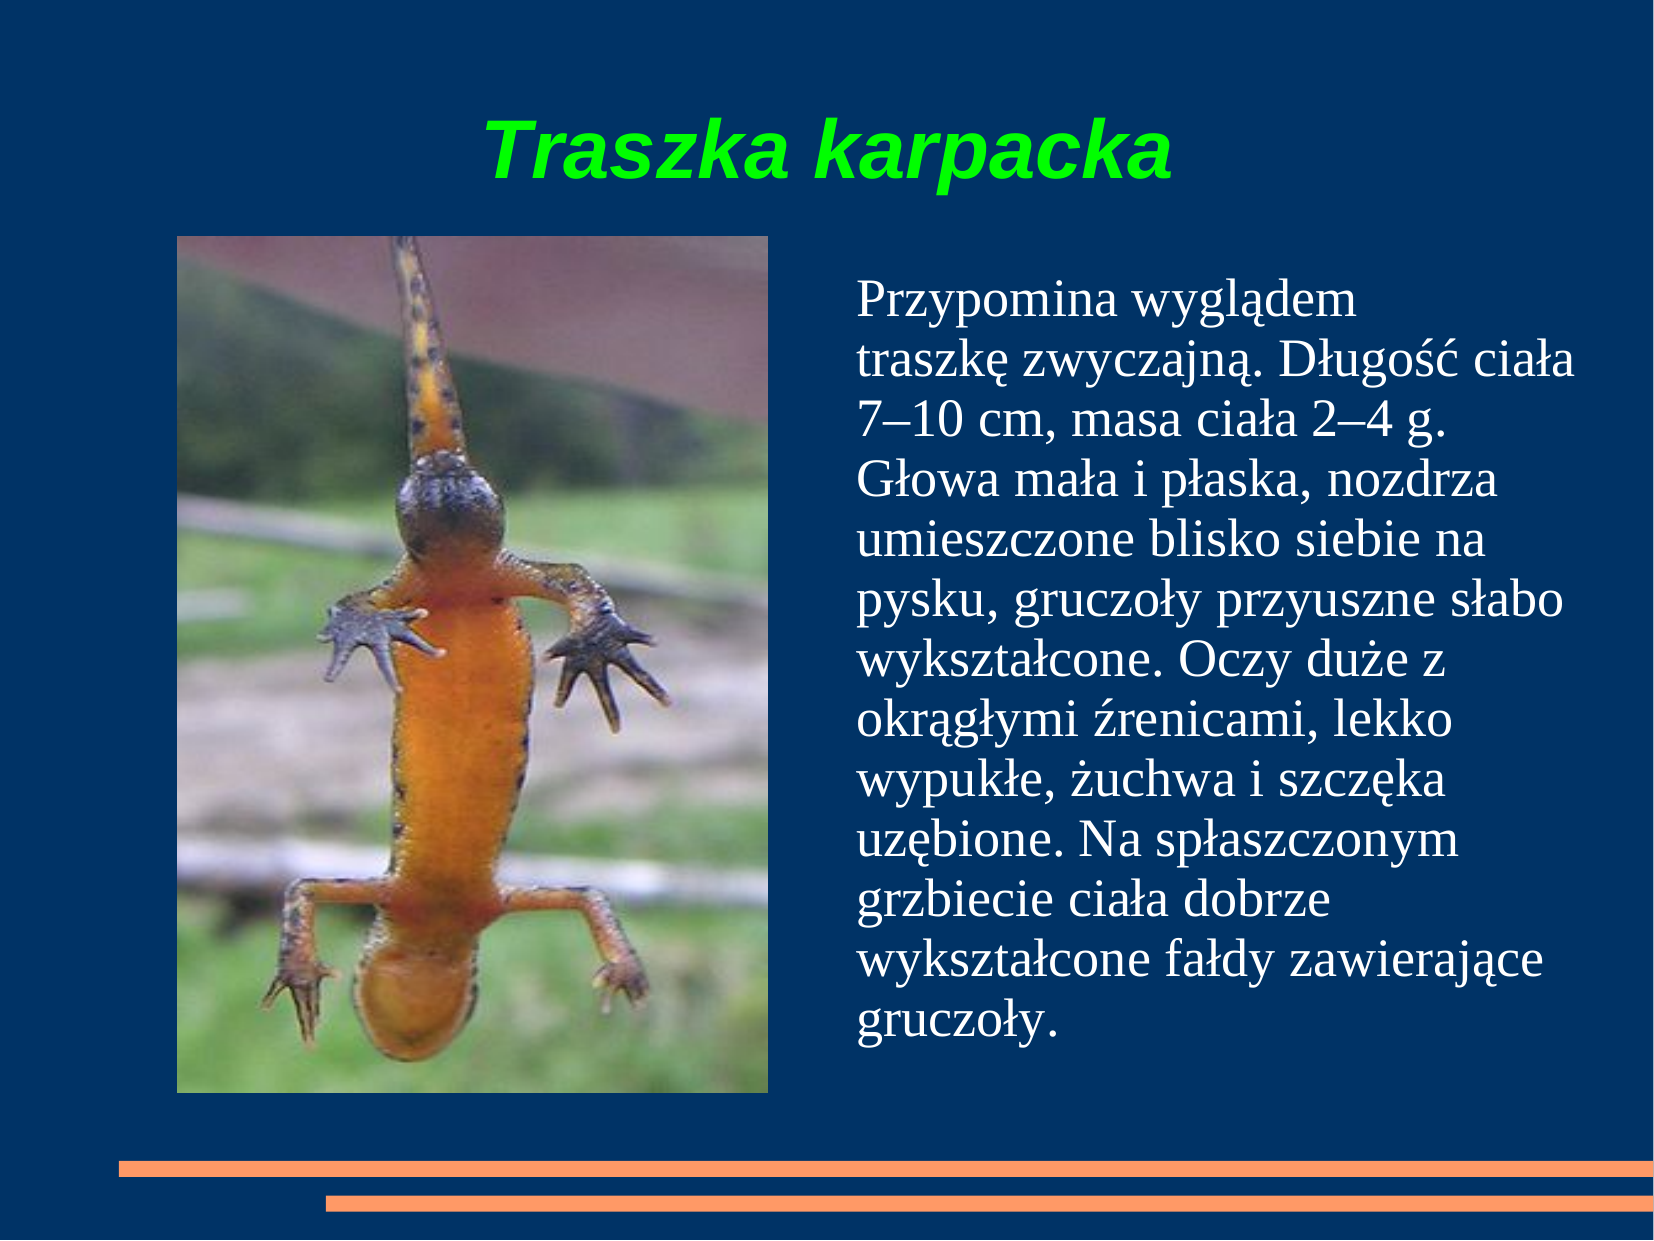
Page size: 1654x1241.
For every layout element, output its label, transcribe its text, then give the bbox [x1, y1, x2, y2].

title Traszka karpacka [121, 53, 1534, 247]
picture [177, 236, 768, 1093]
list Przypomina wyglądem traszkę zwyczajną. Długość ciała 7–10 cm, masa ciała 2–4 g. Głowa mała i płaska, nozdrza umieszczone blisko siebie na pysku, gruczoły przyuszne słabo wykształcone. Oczy duże z okrągłymi źrenicami, lekko wypukłe, żuchwa i szczęka uzębione. Na spłaszczonym grzbiecie ciała dobrze wykształcone fałdy zawierające gruczoły. [856, 267, 1589, 1063]
